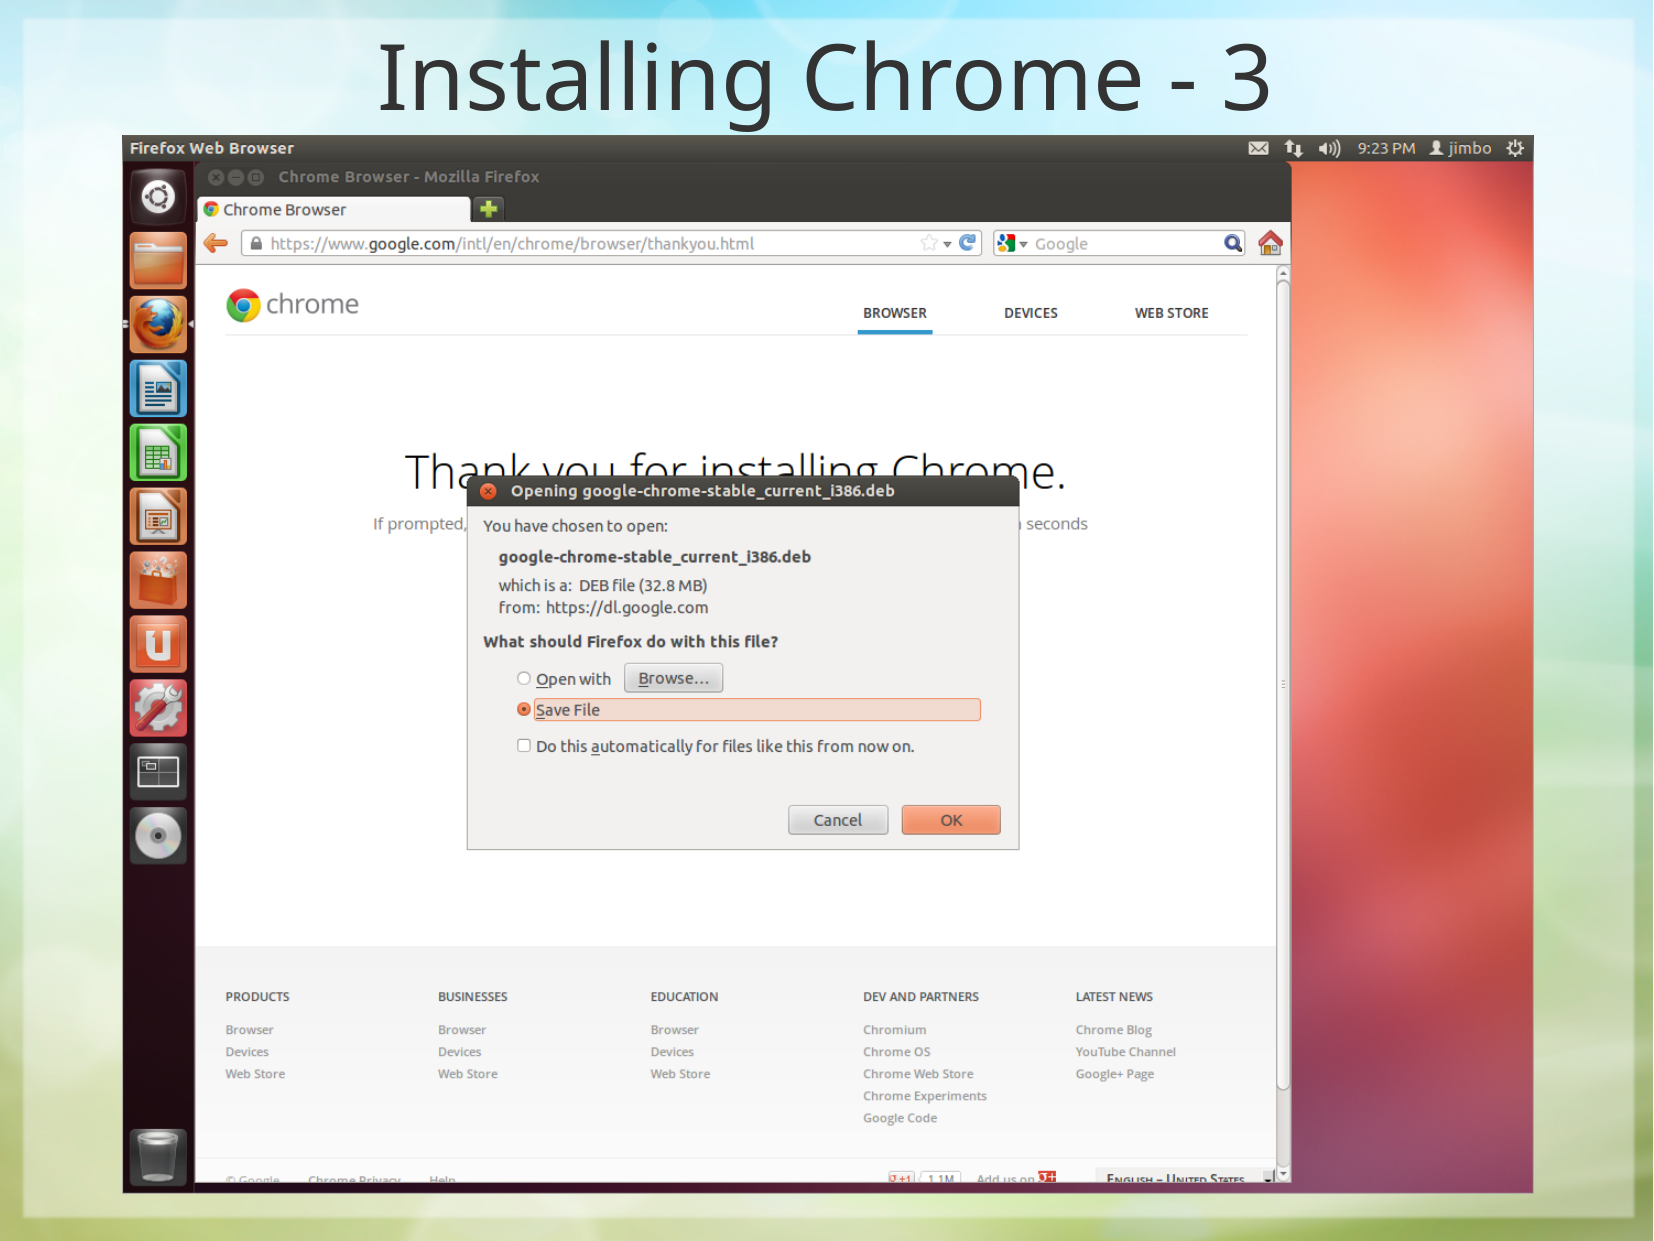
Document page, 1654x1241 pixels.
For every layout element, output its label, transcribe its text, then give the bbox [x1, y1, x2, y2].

title Installing Chrome - 3 [82, 0, 1571, 151]
picture [0, 0, 1654, 1241]
